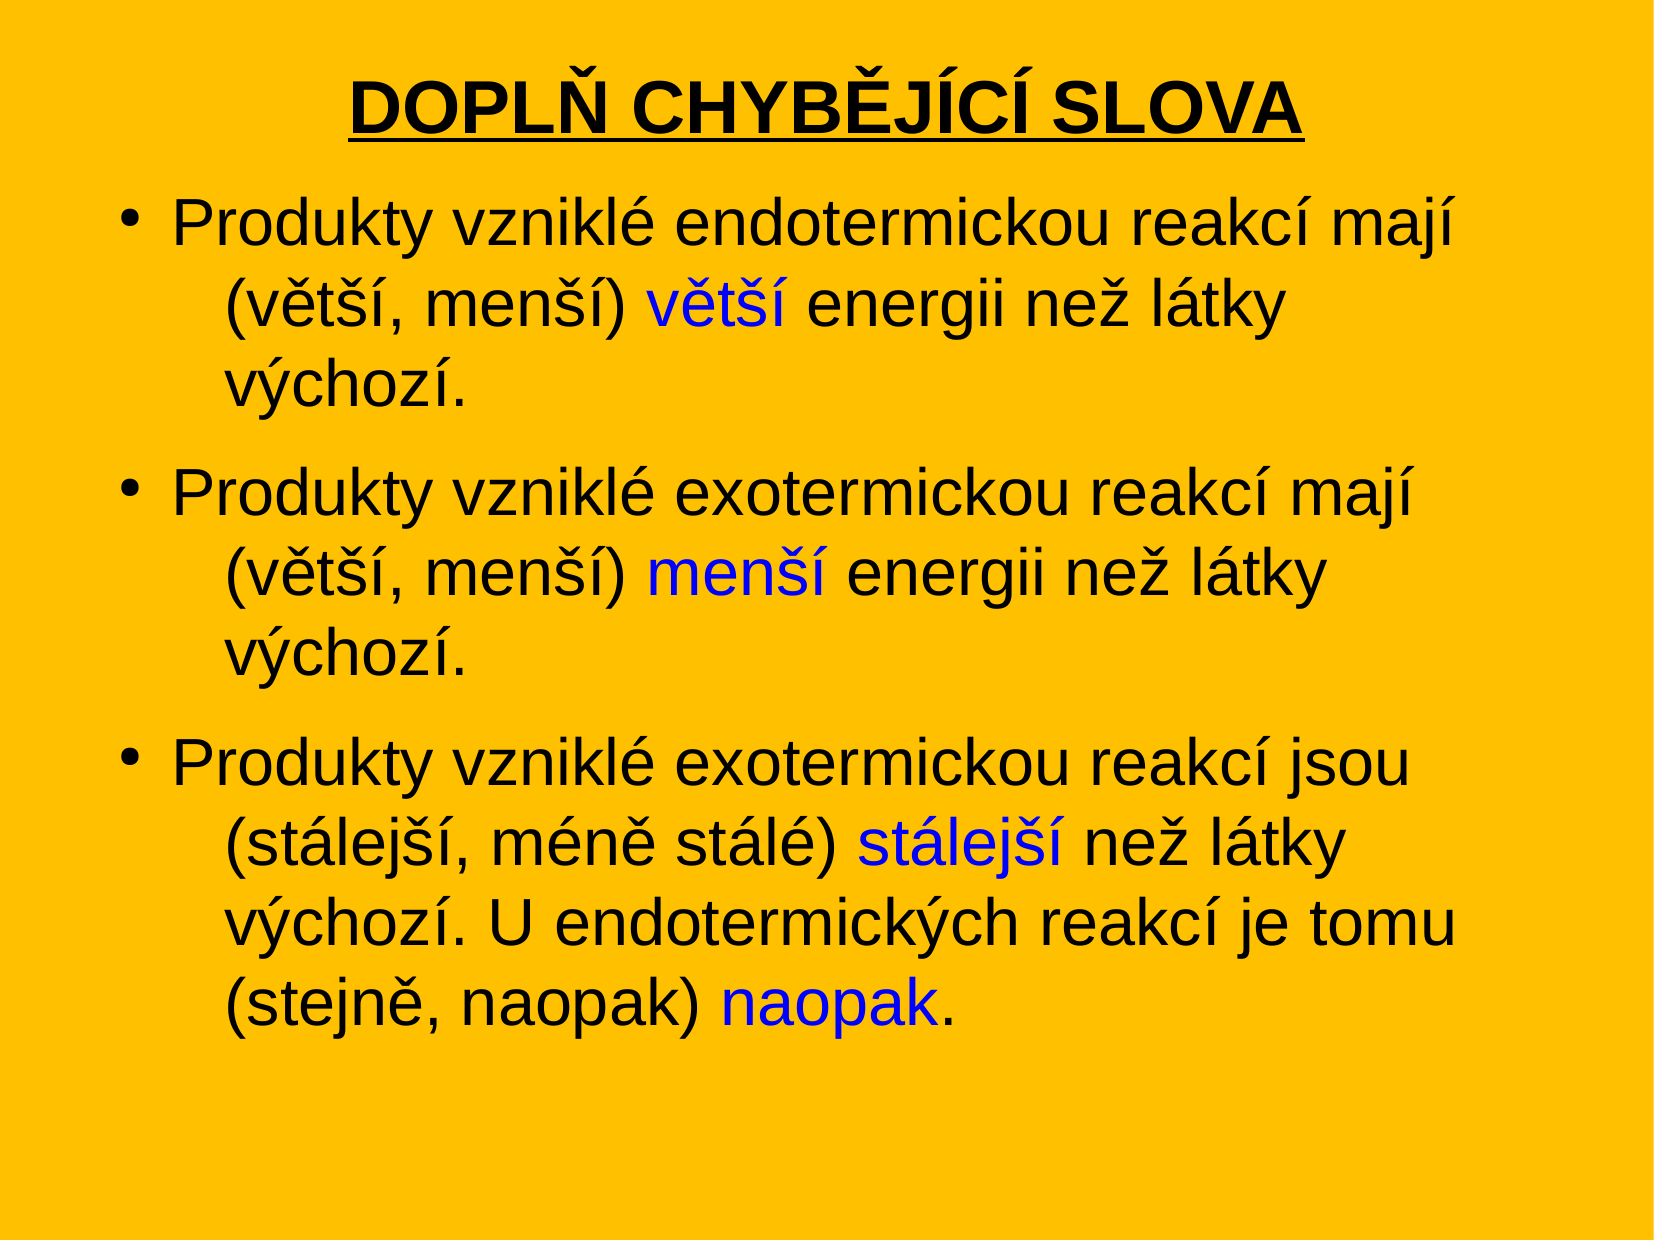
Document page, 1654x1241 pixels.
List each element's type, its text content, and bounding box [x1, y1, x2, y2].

title DOPLŇ CHYBĚJÍCÍ SLOVA [82, 0, 1571, 207]
list Produkty vzniklé endotermickou reakcí mají (větší, menší) větší energii než látky výchozí. Produkty vzniklé exotermickou reakcí mají (větší, menší) menší energii než látky výchozí. Produkty vzniklé exotermickou reakcí jsou (stálejší, méně stálé) stálejší než látky výchozí. U endotermických reakcí je tomu (stejně, naopak) naopak. [82, 179, 1536, 1061]
